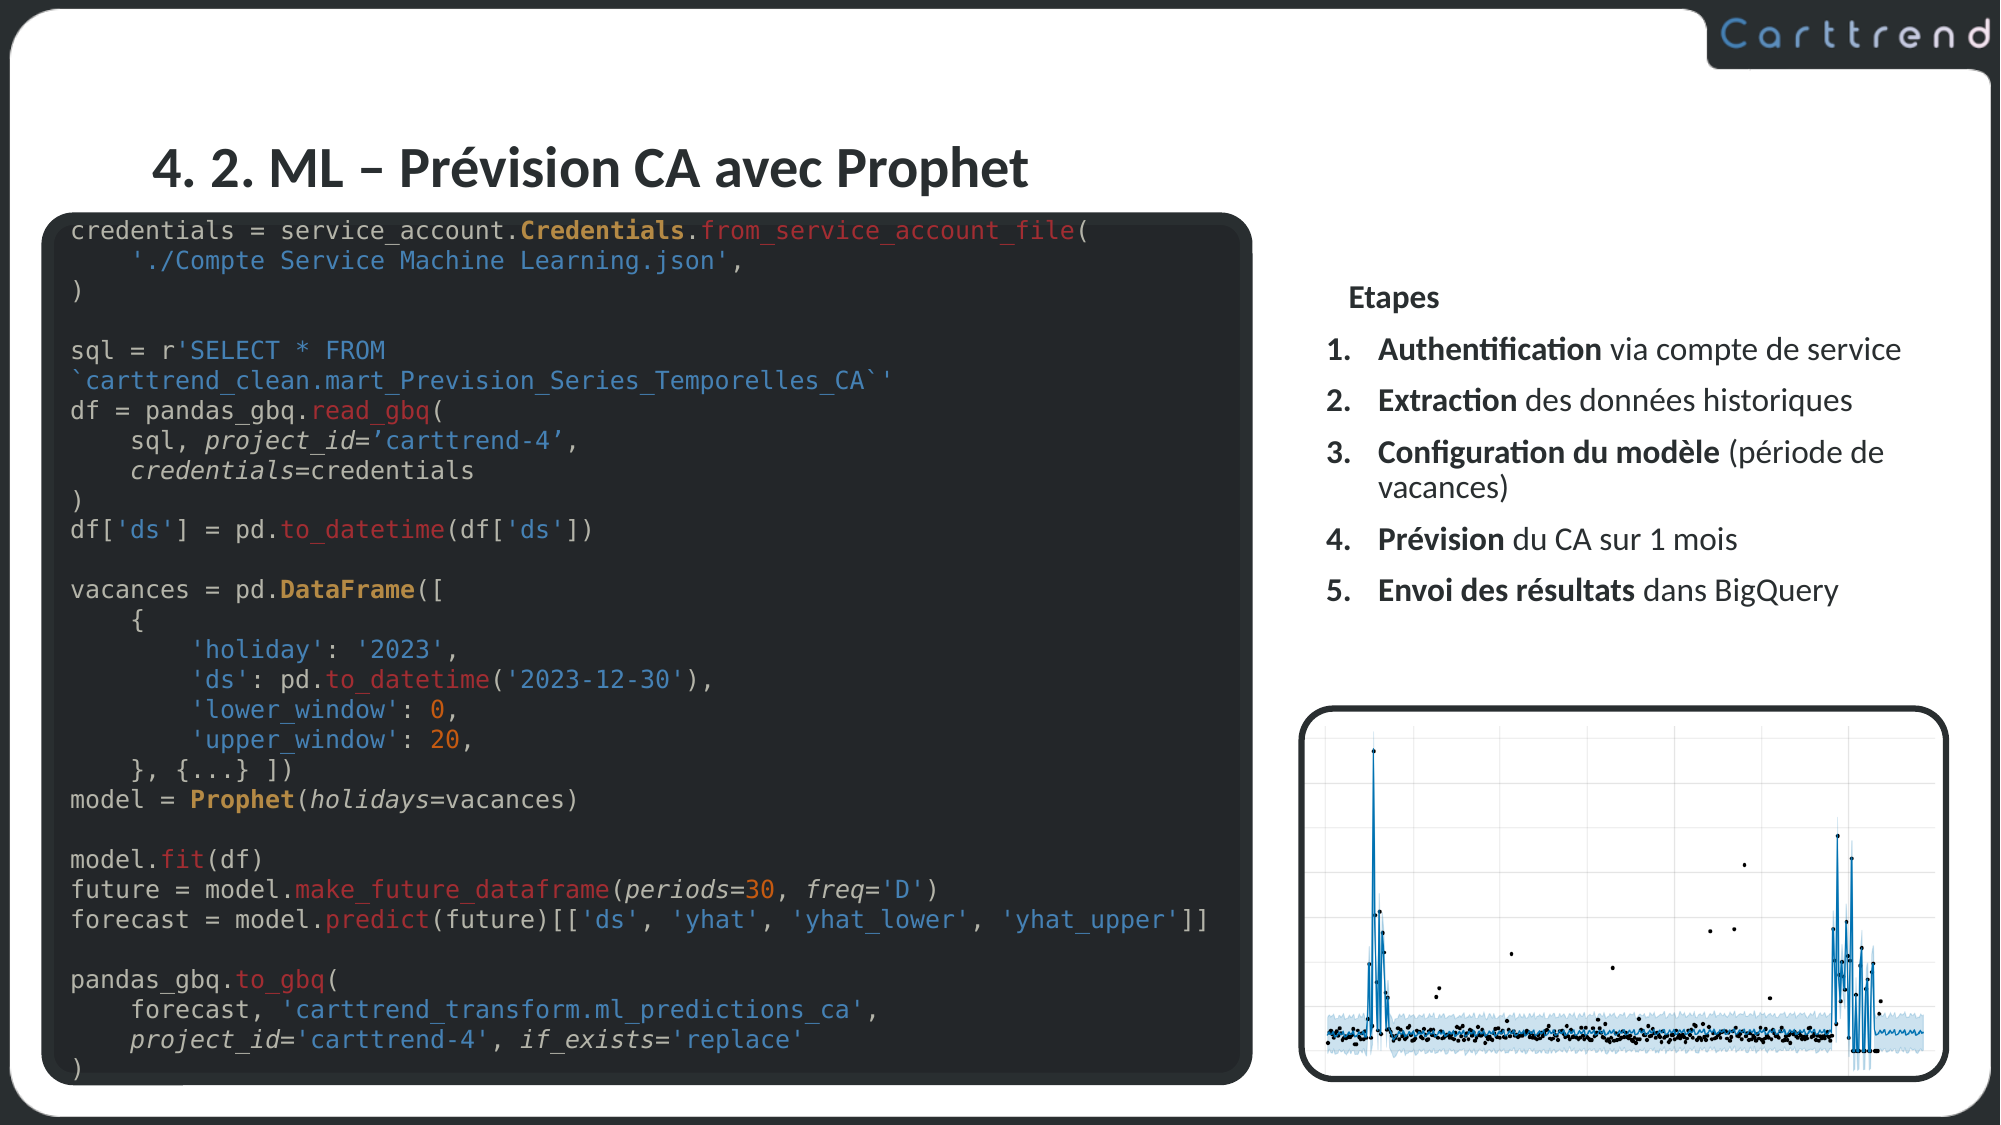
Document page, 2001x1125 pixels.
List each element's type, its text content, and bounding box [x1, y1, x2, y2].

title 4. 2. ML – Prévision CA avec Prophet [137, 59, 1863, 278]
picture [0, 0, 2000, 1125]
text_box credentials = service_account.Credentials.from_service_account_file( './Compte Service Machine Learning.json', ) sql = r'SELECT * FROM `carttrend_clean.mart_Prevision_Series_Temporelles_CA`' df = pandas_gbq.read_gbq( sql, project_id=’carttrend-4’, credentials=credentials ) df['ds'] = pd.to_datetime(df['ds']) vacances = pd.DataFrame([ { 'holiday': '2023', 'ds': pd.to_datetime('2023-12-30'), 'lower_window': 0, 'upper_window': 20, }, {...} ]) model = Prophet(holidays=vacances) model.fit(df) future = model.make_future_dataframe(periods=30, freq='D') forecast = model.predict(future)[['ds', 'yhat', 'yhat_lower', 'yhat_upper']] pandas_gbq.to_gbq( forecast, 'carttrend_transform.ml_predictions_ca', project_id='carttrend-4', if_exists='replace' ) [47, 218, 1247, 1079]
